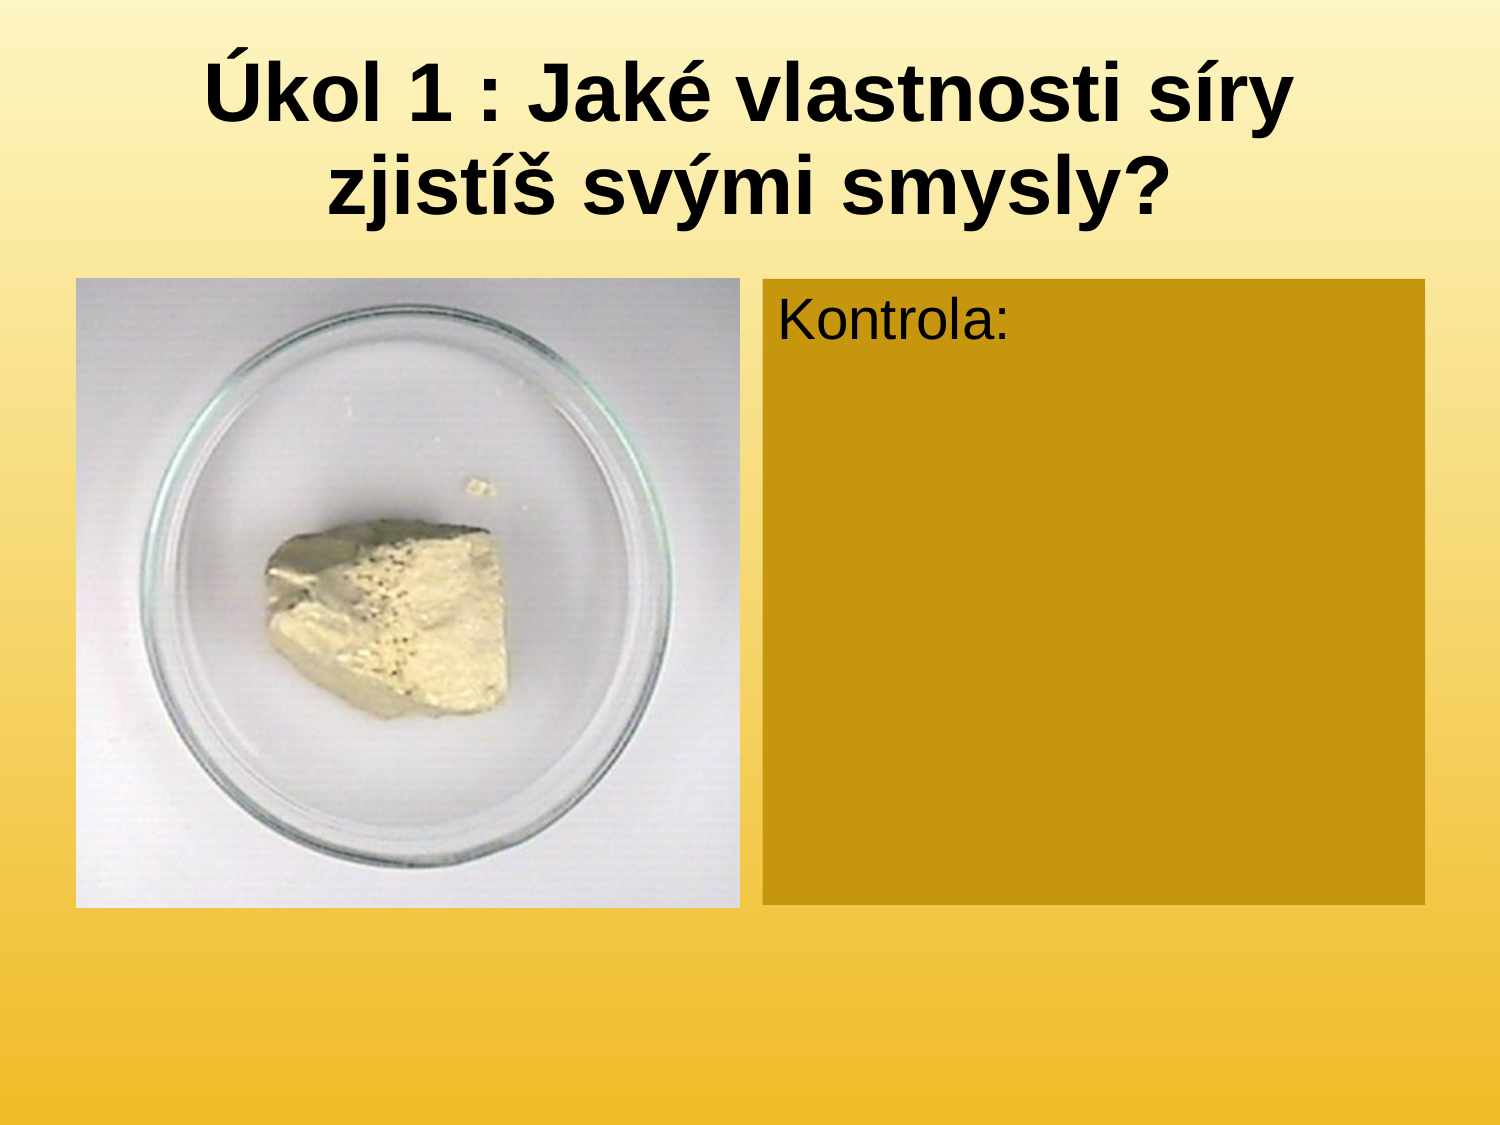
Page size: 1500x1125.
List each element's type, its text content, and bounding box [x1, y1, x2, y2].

picture [76, 278, 740, 908]
list Kontrola: barva, skupenství, vzhled, zápach [762, 278, 1426, 905]
title Úkol 1 : Jaké vlastnosti síry zjistíš svými smysly? [75, 31, 1426, 247]
